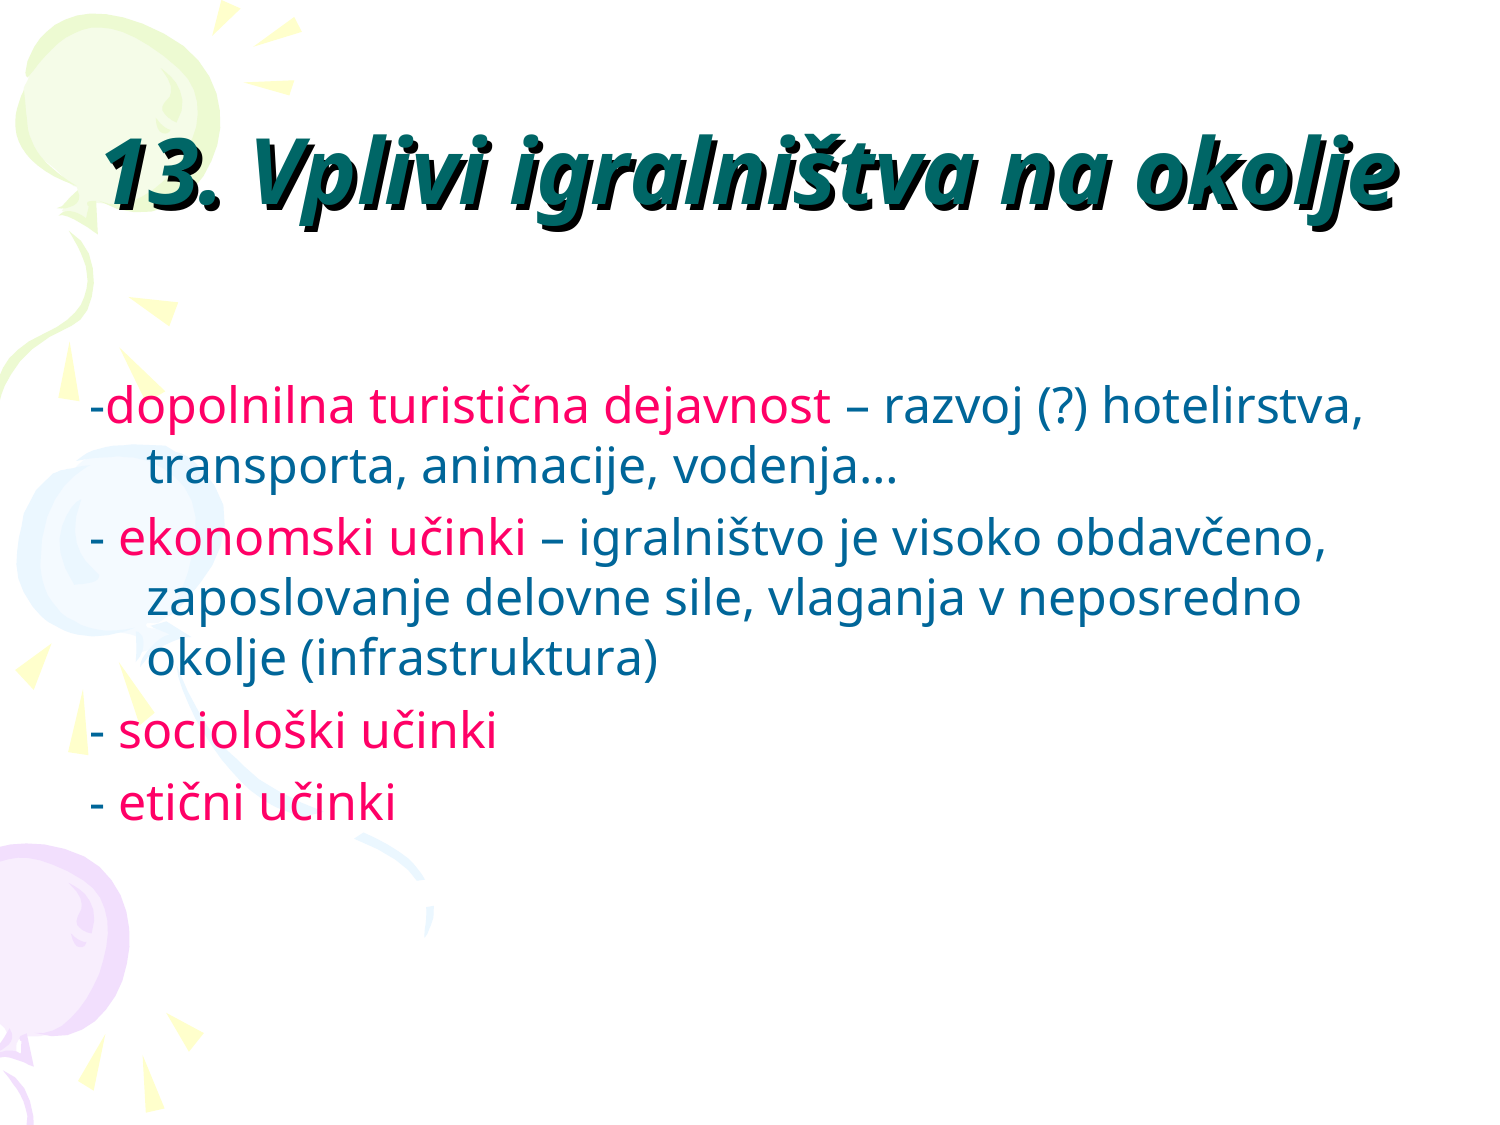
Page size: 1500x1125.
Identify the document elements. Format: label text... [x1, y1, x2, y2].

list -dopolnilna turistična dejavnost – razvoj (?) hotelirstva, transporta, animacije, vodenja… - ekonomski učinki – igralništvo je visoko obdavčeno, zaposlovanje delovne sile, vlaganja v neposredno okolje (infrastruktura) - sociološki učinki - etični učinki [75, 262, 1426, 994]
title 13. Vplivi igralništva na okolje [72, 16, 1426, 233]
